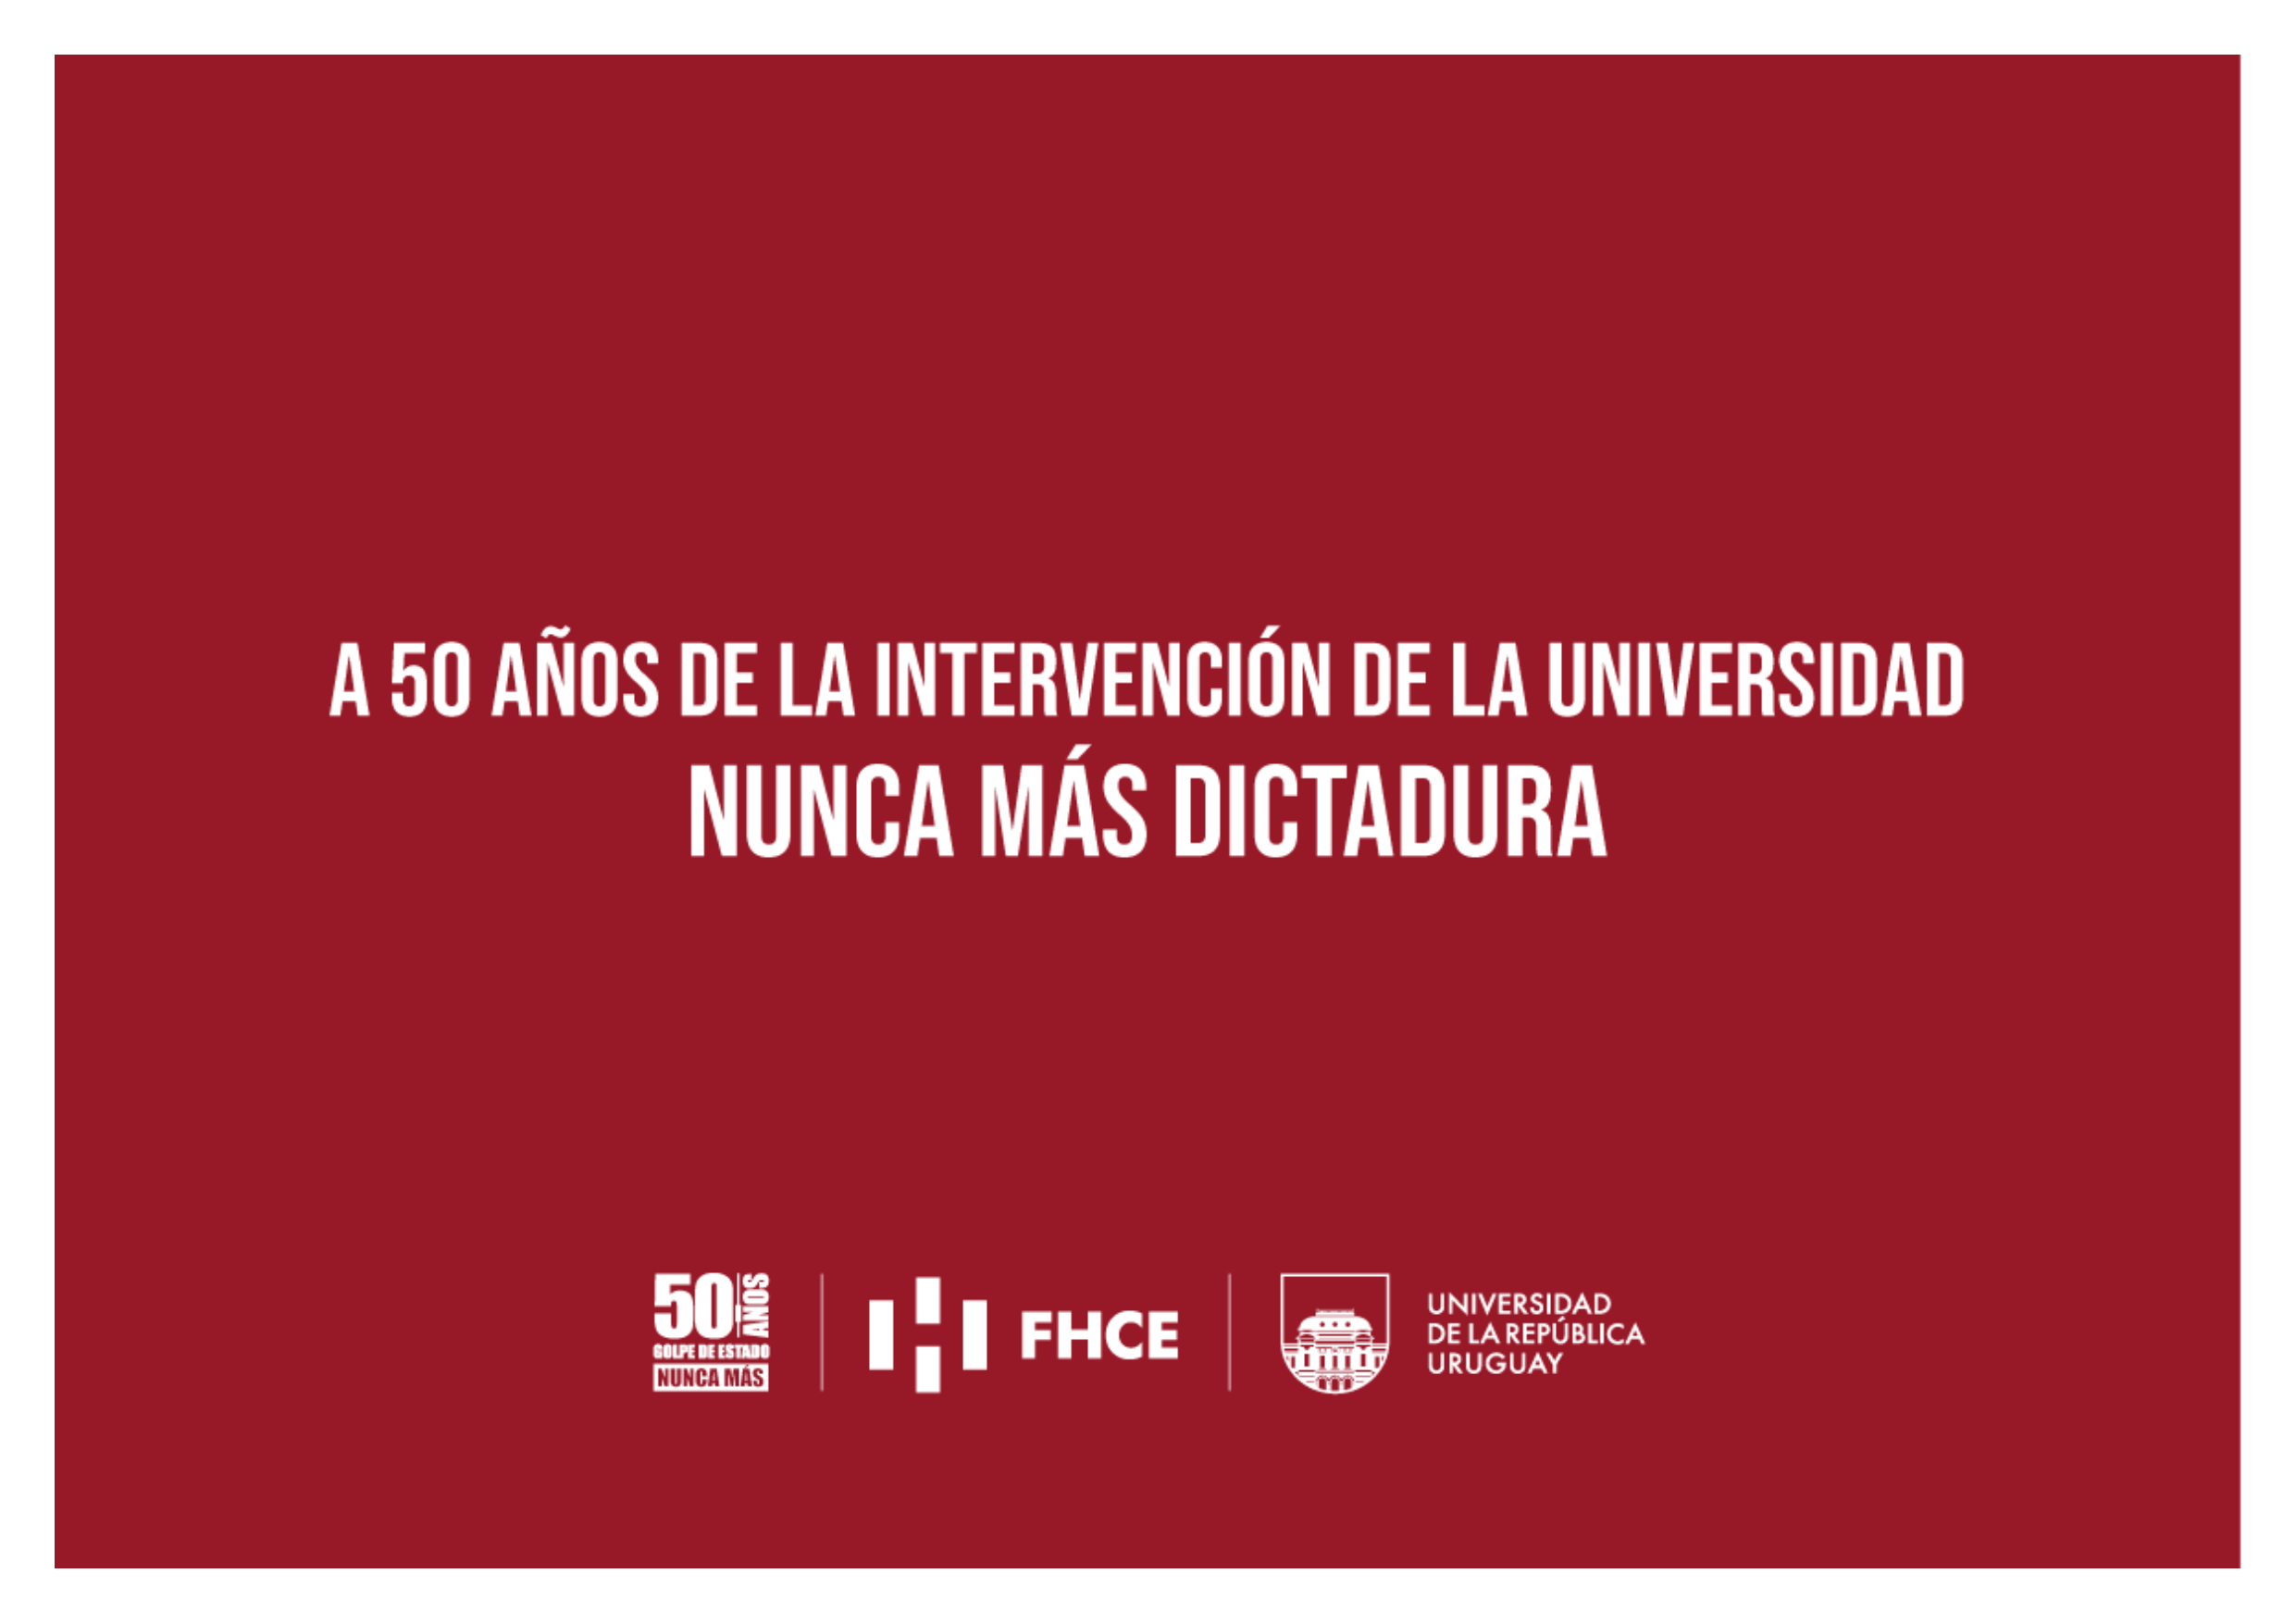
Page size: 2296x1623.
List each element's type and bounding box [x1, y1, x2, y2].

picture [55, 55, 2241, 1568]
